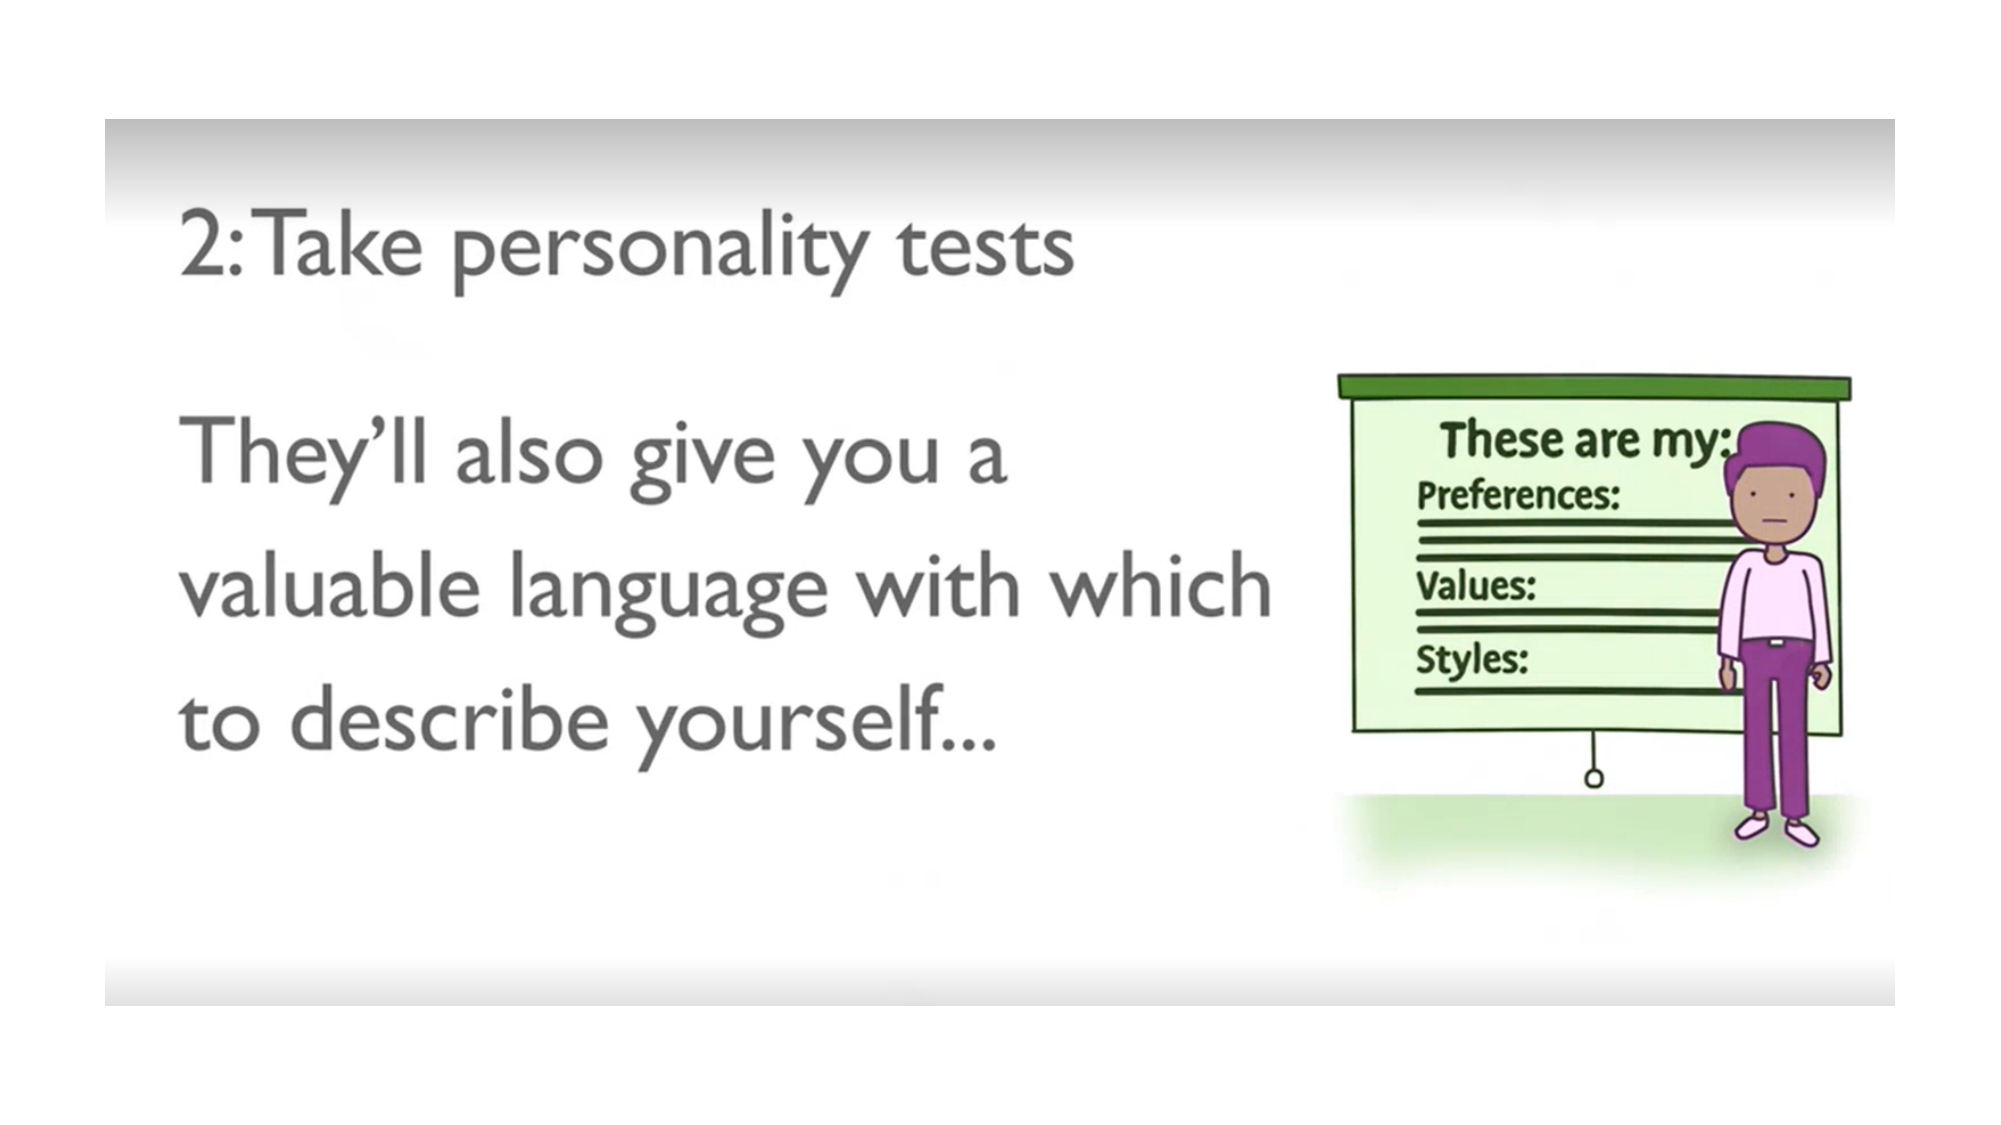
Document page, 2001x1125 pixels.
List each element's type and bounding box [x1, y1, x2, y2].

picture [105, 119, 1895, 1006]
